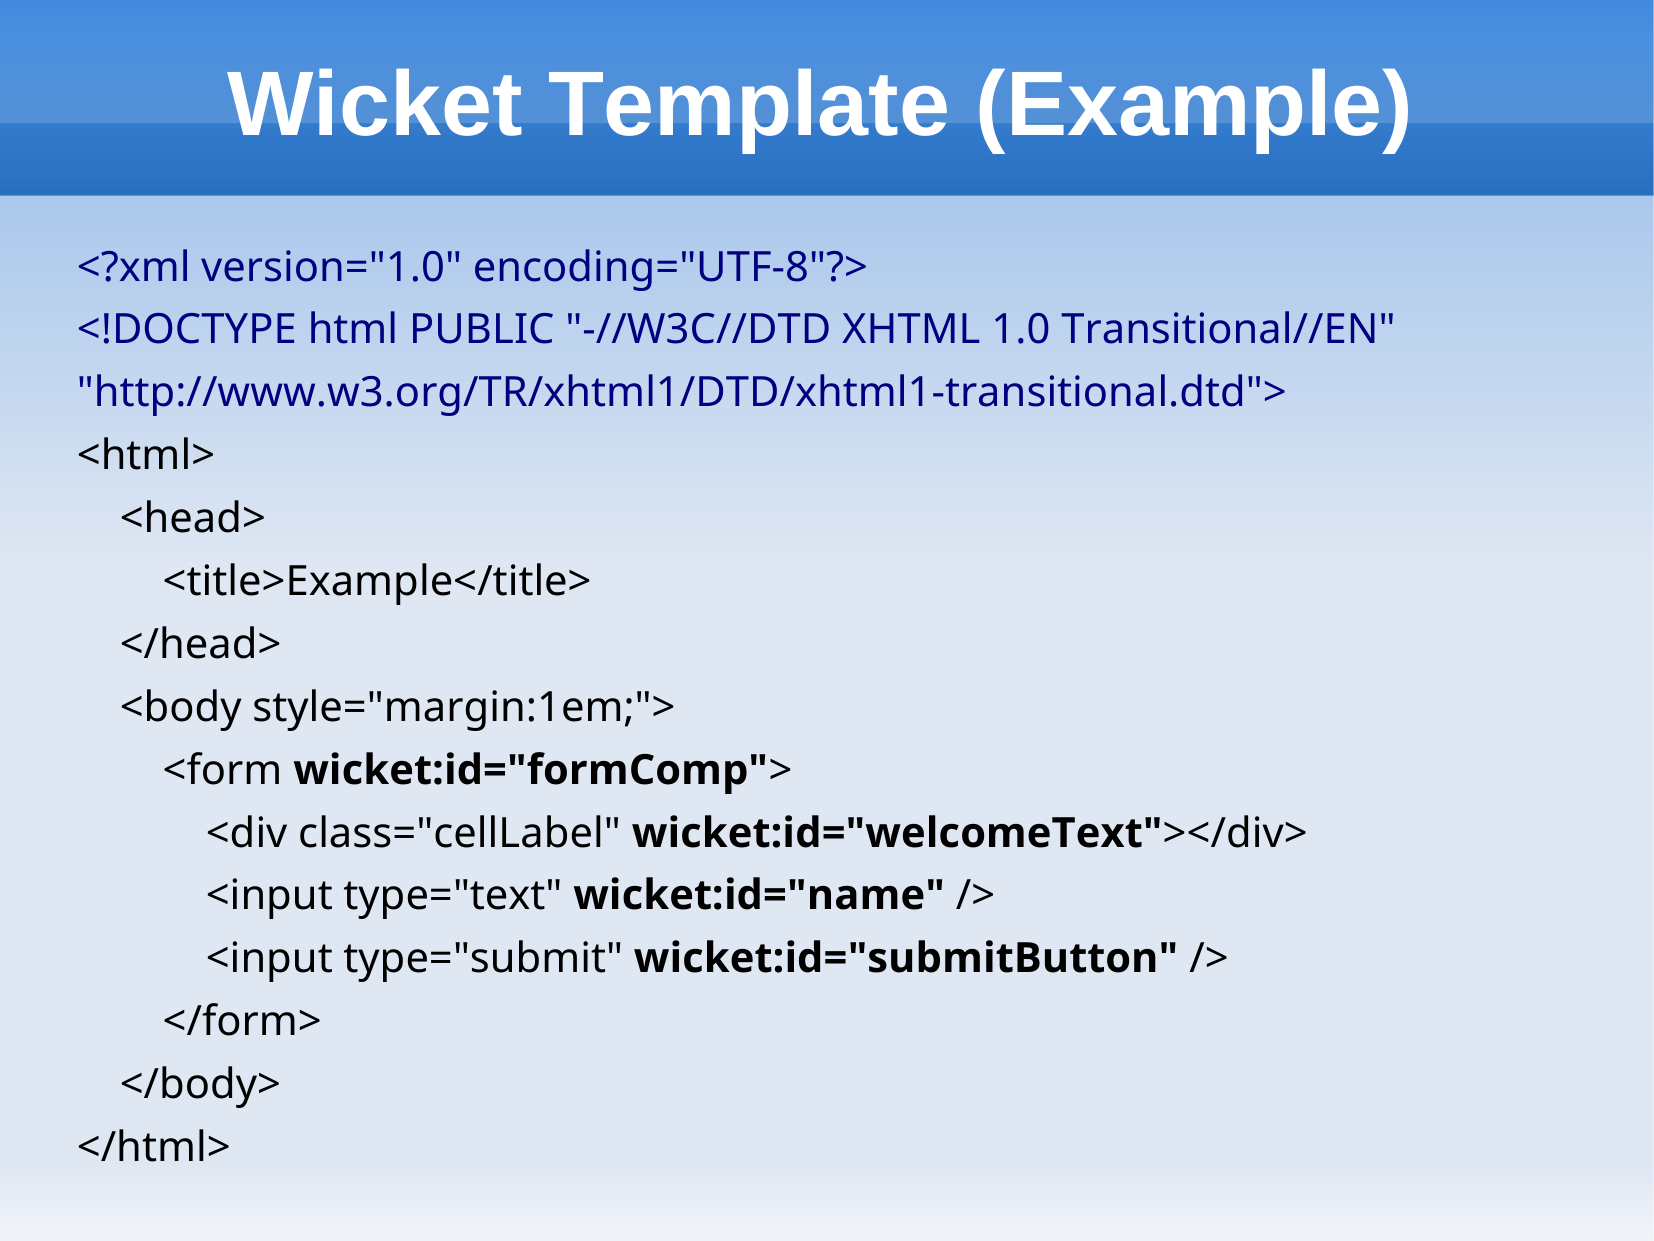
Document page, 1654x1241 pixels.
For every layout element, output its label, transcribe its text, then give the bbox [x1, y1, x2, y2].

title Wicket Template (Example) [76, 7, 1565, 200]
picture [0, 0, 1654, 1241]
list <?xml version="1.0" encoding="UTF-8"?> <!DOCTYPE html PUBLIC "-//W3C//DTD XHTML 1.0 Transitional//EN" "http://www.w3.org/TR/xhtml1/DTD/xhtml1-transitional.dtd"> <html> <head> <title>Example</title> </head> <body style="margin:1em;"> <form wicket:id="formComp"> <div class="cellLabel" wicket:id="welcomeText"></div> <input type="text" wicket:id="name" /> <input type="submit" wicket:id="submitButton" /> </form> </body> </html> [59, 236, 1548, 1080]
